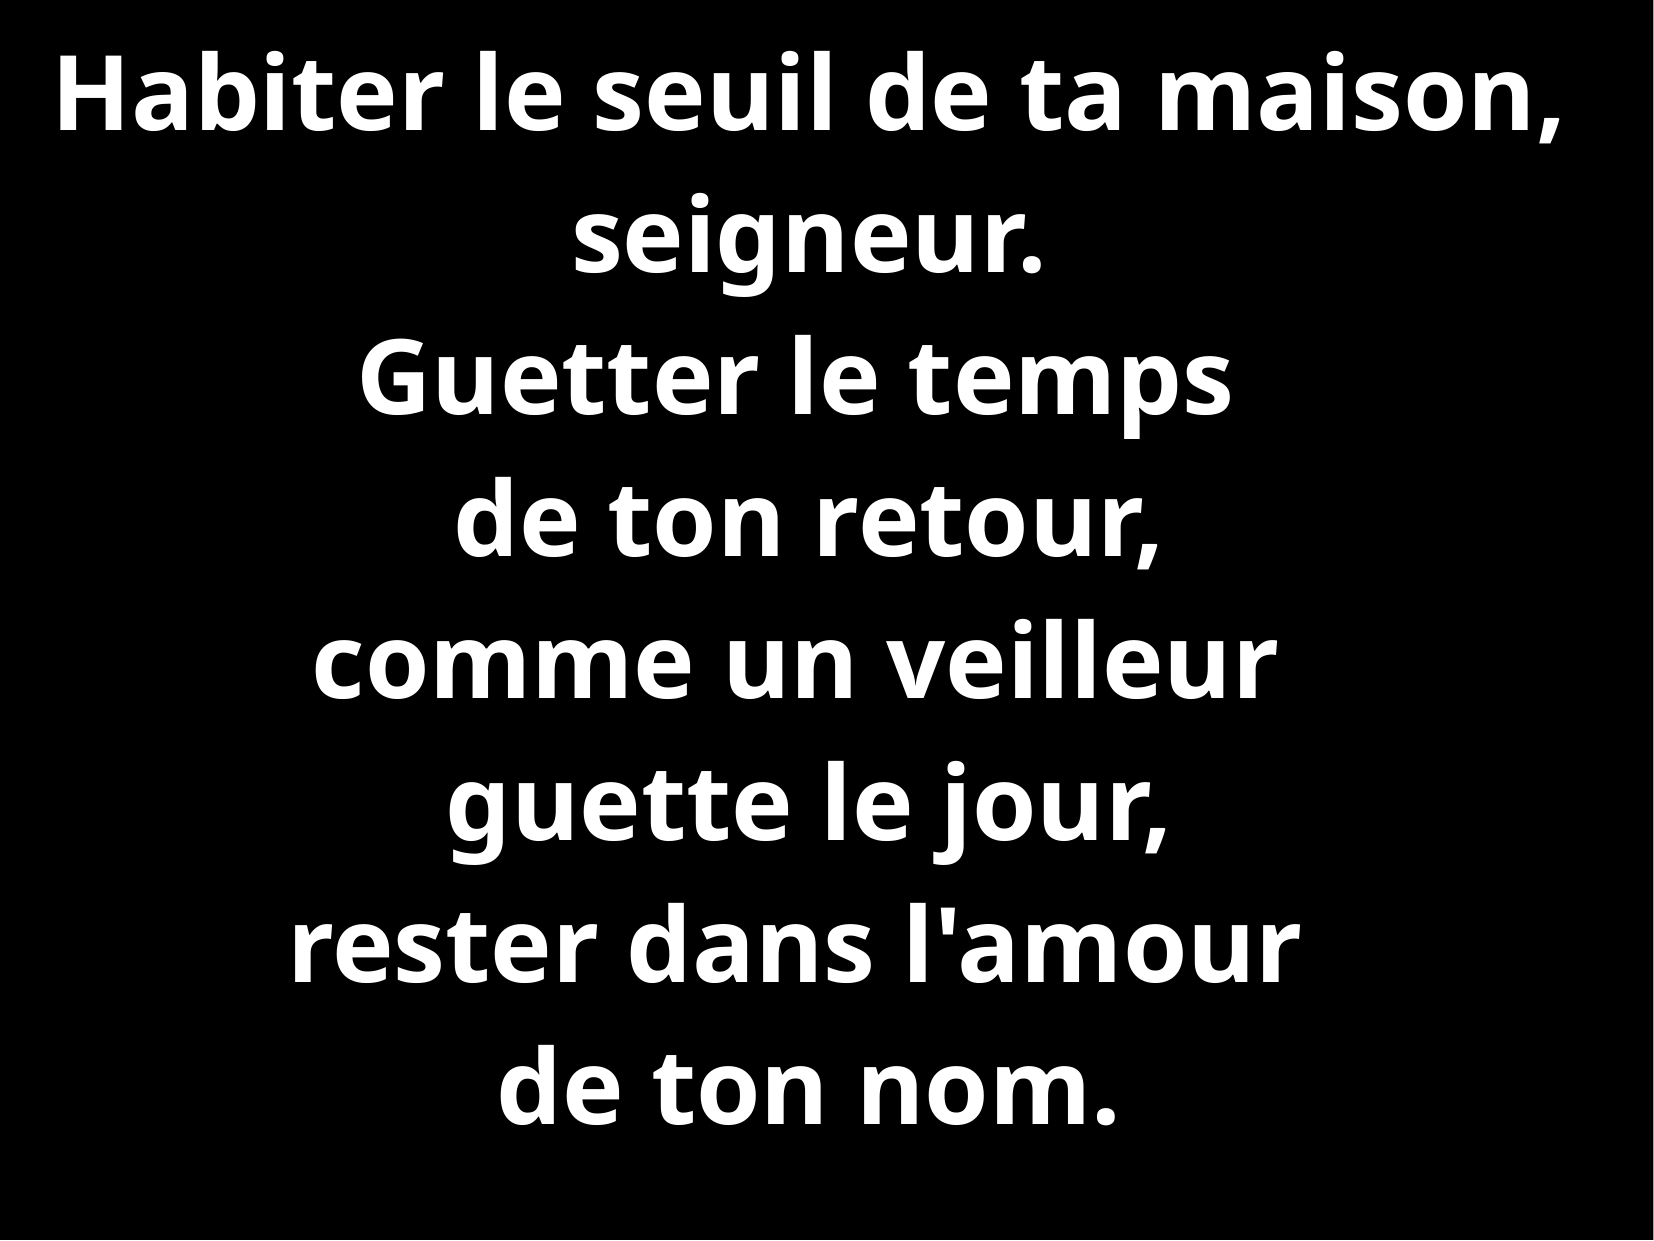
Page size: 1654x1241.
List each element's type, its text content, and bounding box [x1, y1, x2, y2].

text_box Habiter le seuil de ta maison, seigneur. Guetter le temps de ton retour, comme un veilleur guette le jour, rester dans l'amour de ton nom. [11, 11, 1607, 1241]
